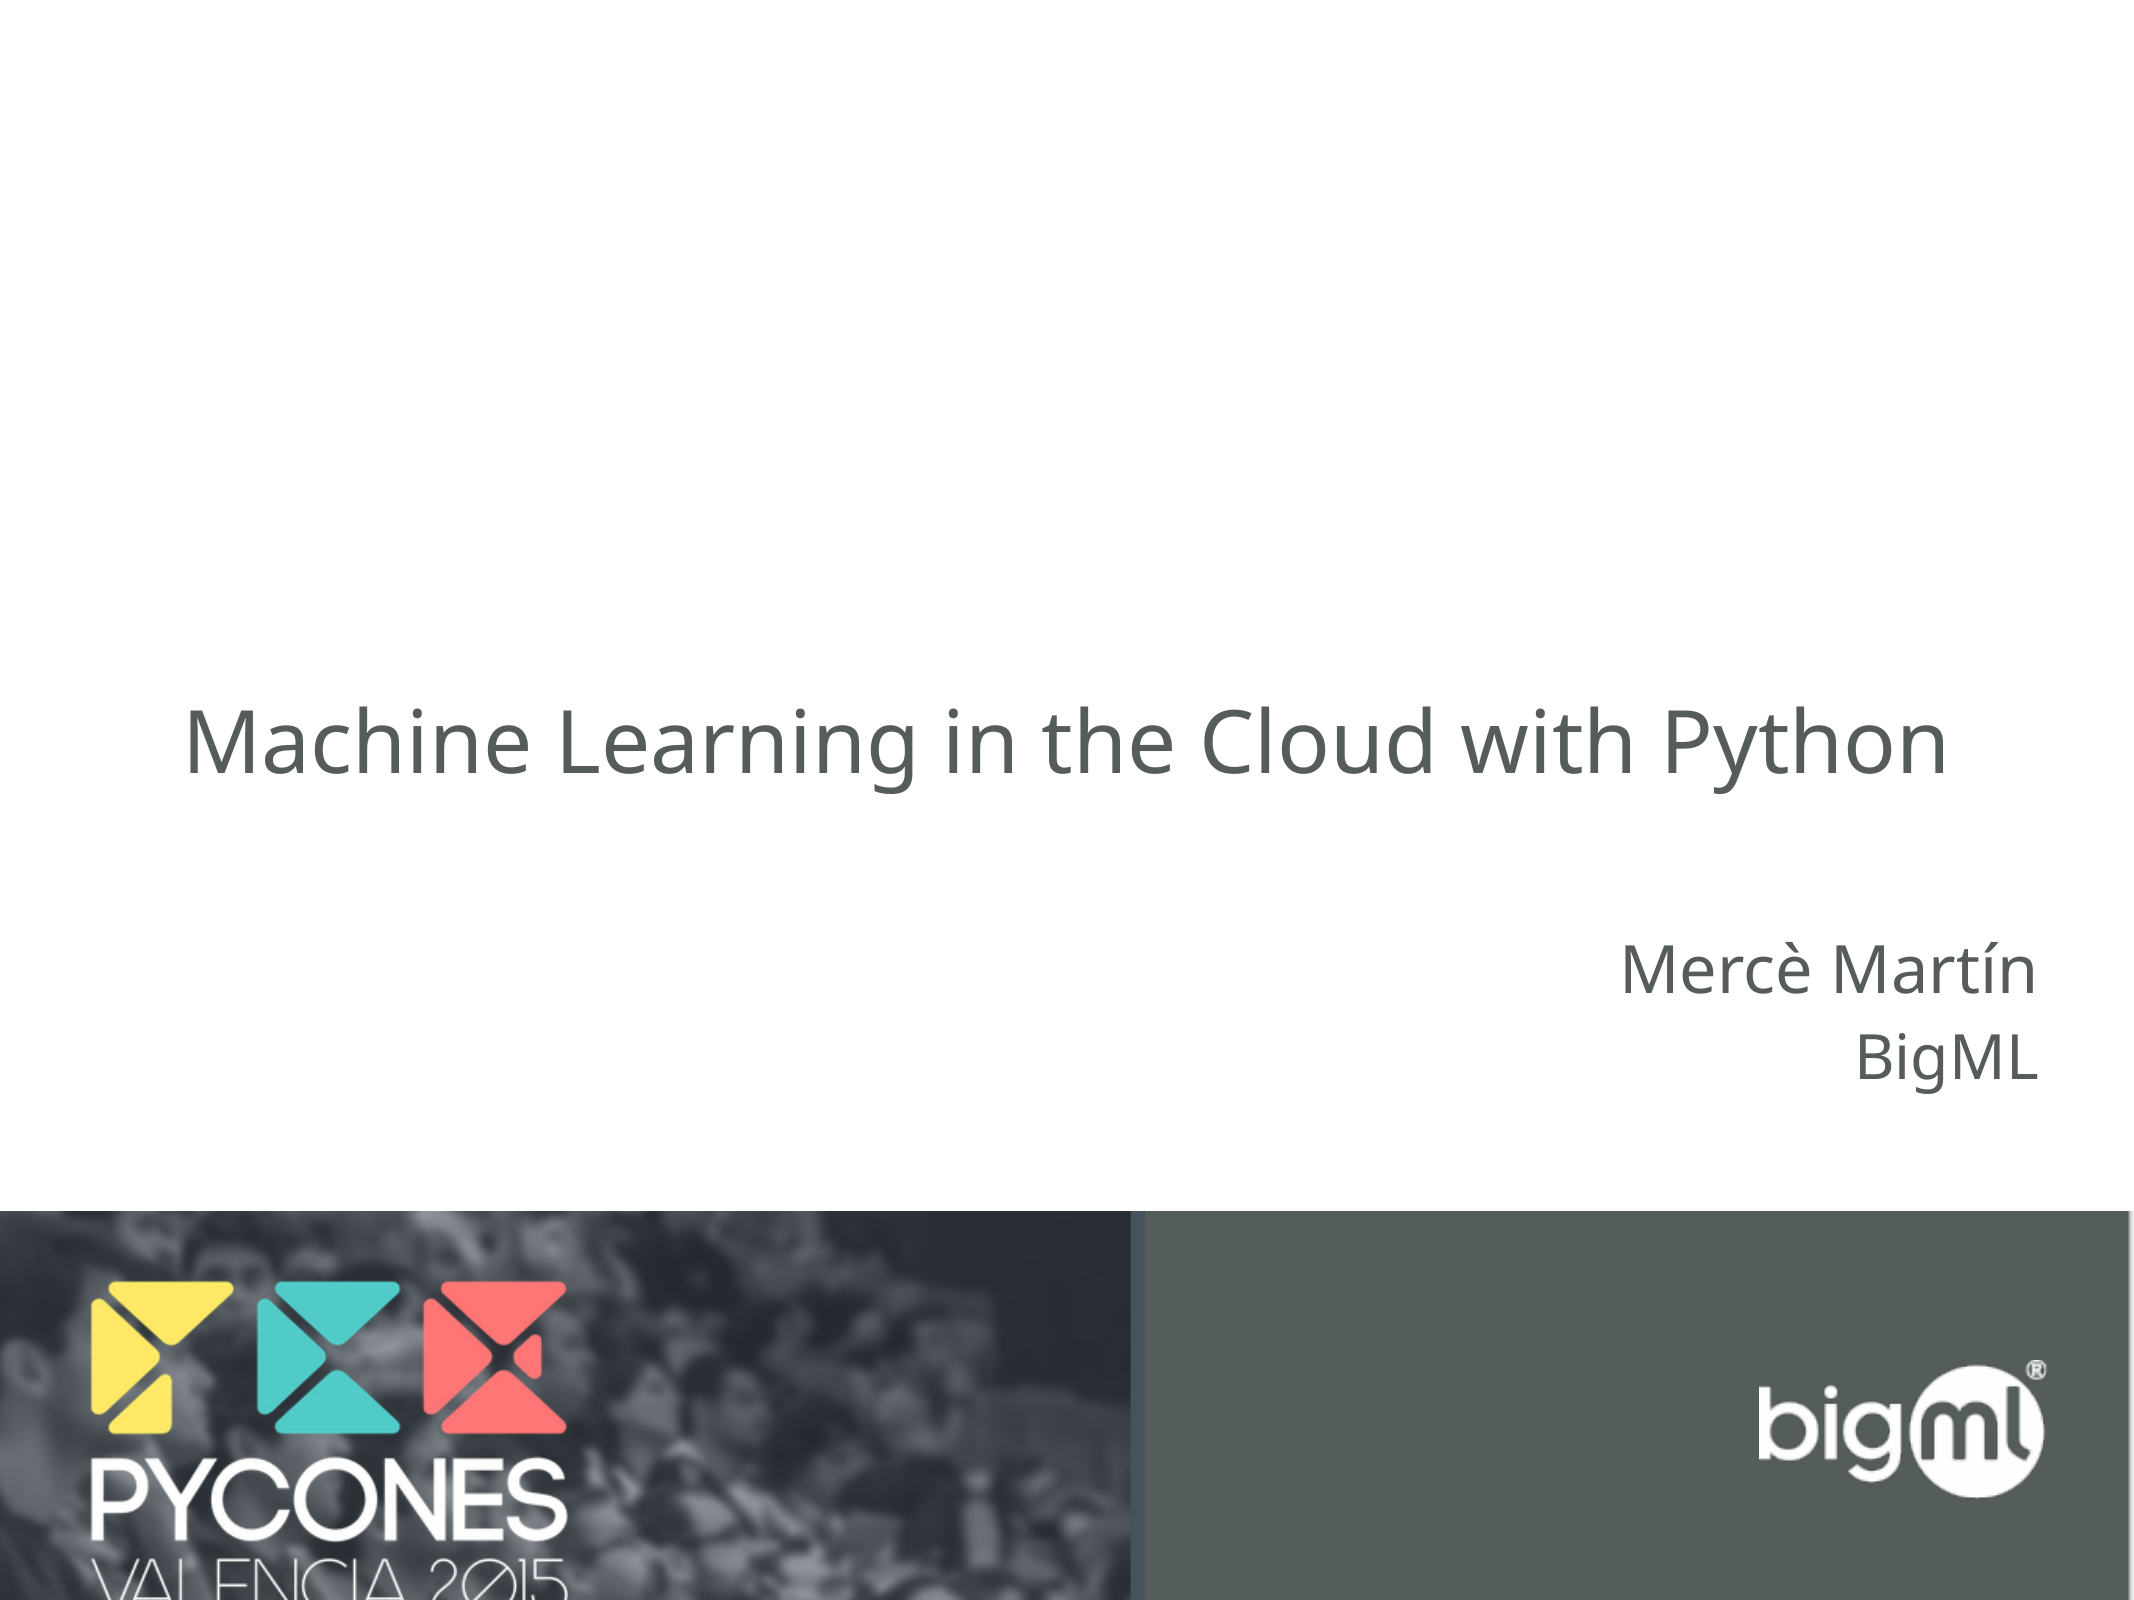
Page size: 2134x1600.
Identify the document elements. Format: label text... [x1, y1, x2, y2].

text_box Mercè Martín [185, 918, 2048, 1008]
title Machine Learning in the Cloud with Python [156, 654, 1978, 823]
text_box BigML [185, 1008, 2048, 1101]
picture [0, 1211, 2134, 1600]
